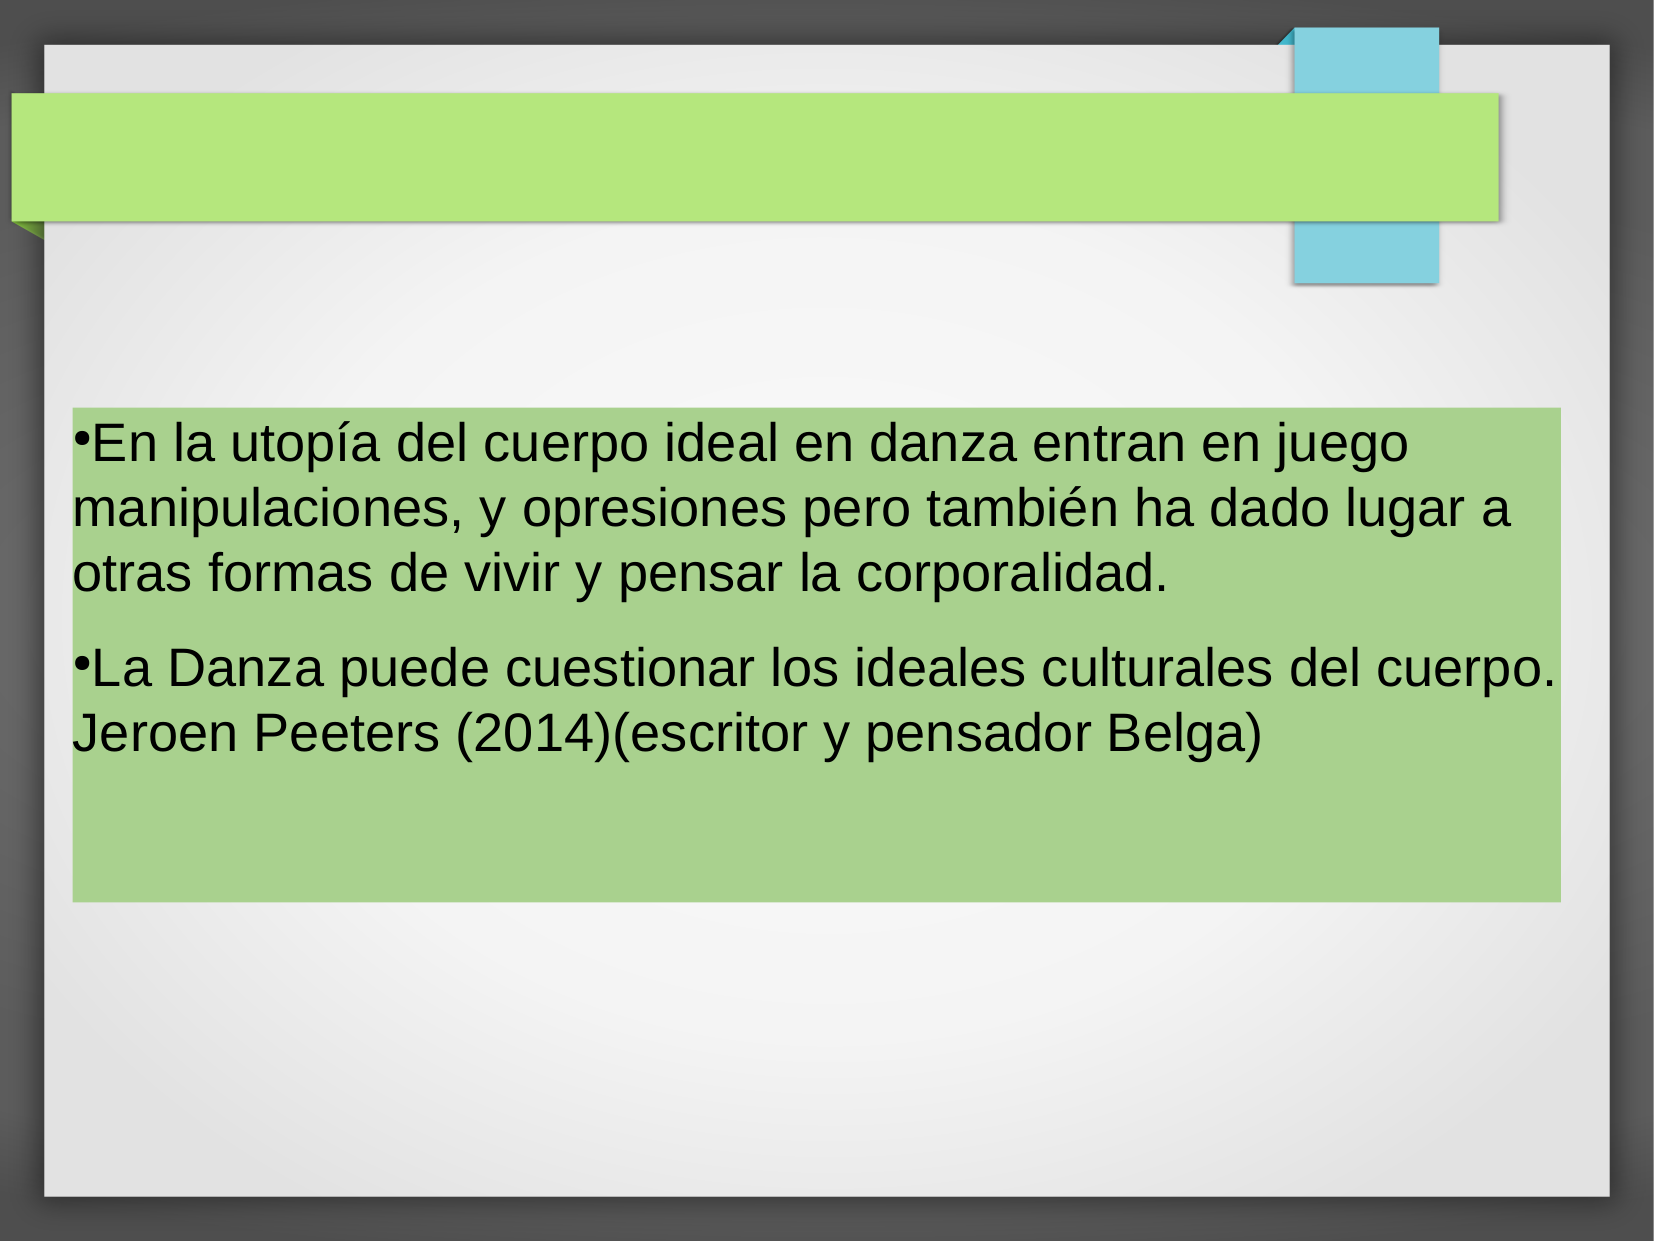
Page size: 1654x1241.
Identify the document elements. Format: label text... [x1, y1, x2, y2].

list En la utopía del cuerpo ideal en danza entran en juego manipulaciones, y opresiones pero también ha dado lugar a otras formas de vivir y pensar la corporalidad. La Danza puede cuestionar los ideales culturales del cuerpo. Jeroen Peeters (2014)(escritor y pensador Belga) [72, 407, 1561, 903]
